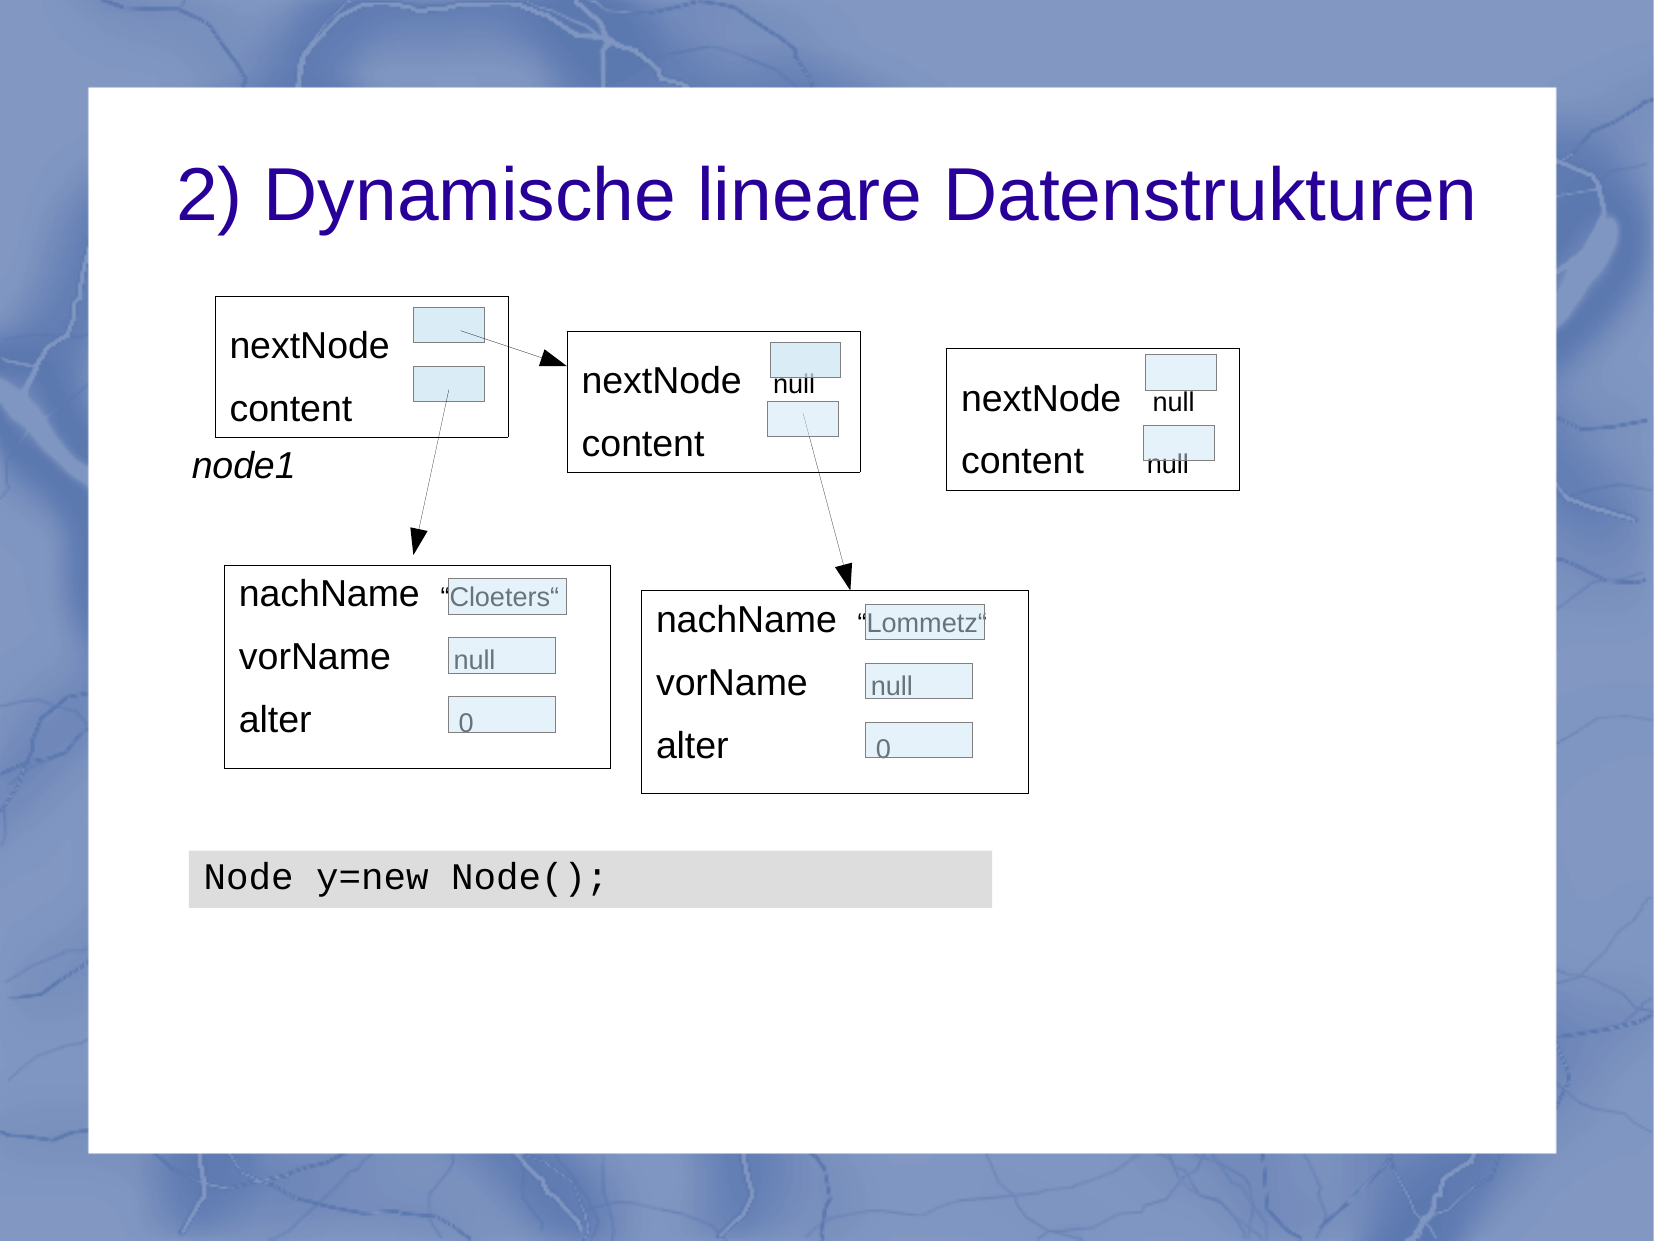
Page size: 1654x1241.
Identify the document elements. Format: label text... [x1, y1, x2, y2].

table_header nextNode content [216, 297, 508, 437]
text_box [448, 696, 556, 733]
text_box [865, 722, 973, 758]
picture [0, 0, 1654, 1241]
table_header nextNode null content null [947, 349, 1239, 490]
text_box Node y=new Node(); [188, 850, 993, 906]
text_box [1143, 425, 1215, 461]
text_box [448, 637, 556, 674]
text_box [448, 578, 567, 615]
text_box [1145, 354, 1217, 391]
table_header nextNode null content [568, 332, 860, 472]
text_box [865, 604, 985, 640]
text_box [413, 366, 485, 402]
text_box [865, 663, 973, 699]
text_box [413, 307, 485, 343]
text_box node1 [177, 437, 319, 494]
table_header nachName “Lommetz“ vorName null alter 0 [642, 591, 1028, 793]
text_box [767, 401, 839, 437]
table_header nachName “Cloeters“ vorName null alter 0 [225, 566, 610, 768]
title 2) Dynamische lineare Datenstrukturen [118, 90, 1536, 298]
text_box [770, 342, 841, 378]
